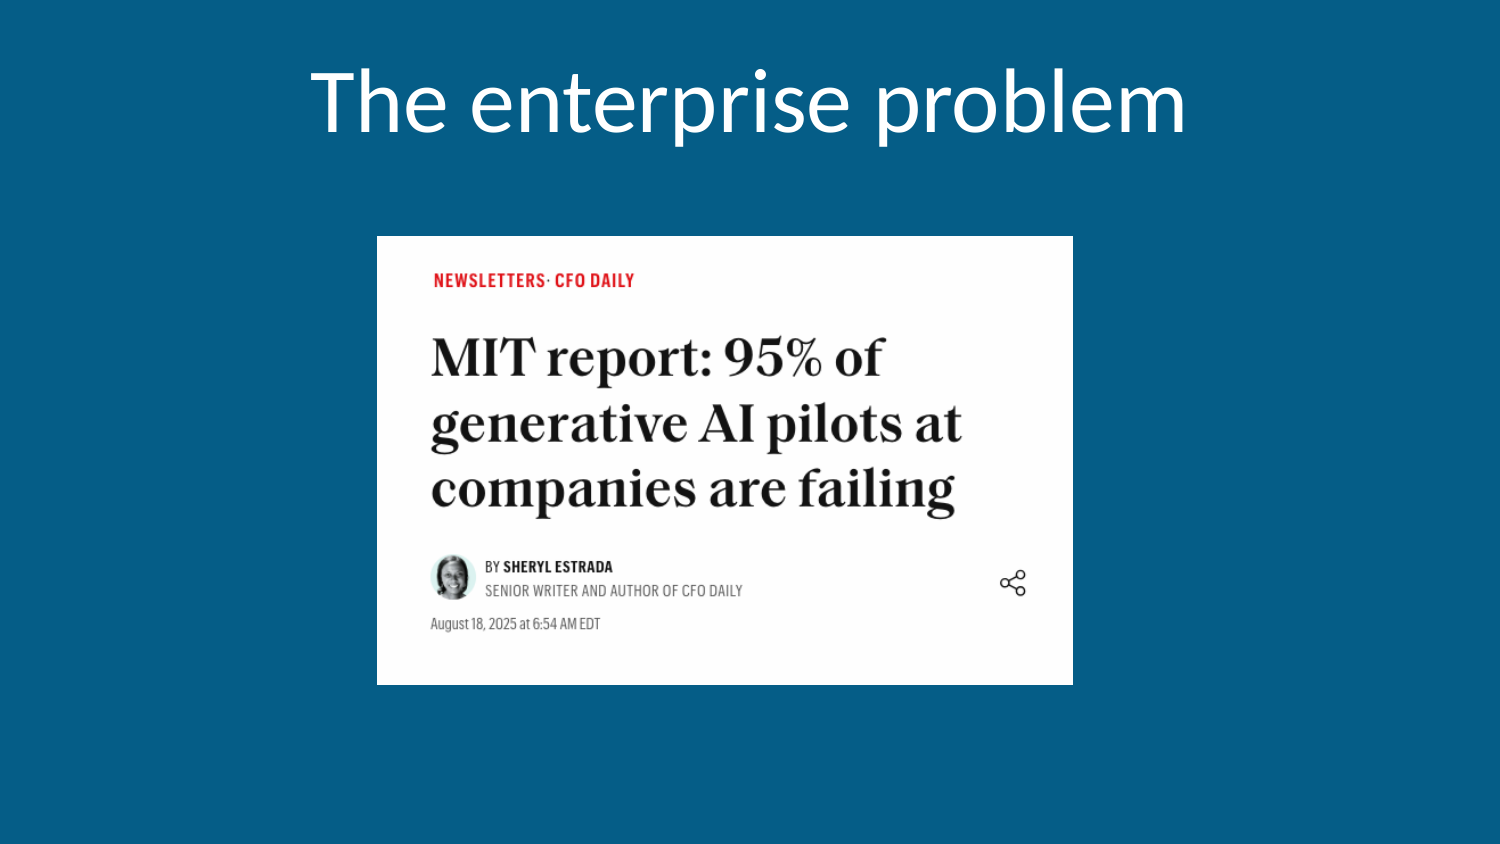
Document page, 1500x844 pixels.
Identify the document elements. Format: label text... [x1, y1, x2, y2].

picture [378, 237, 1072, 684]
title The enterprise problem [75, 33, 1425, 175]
